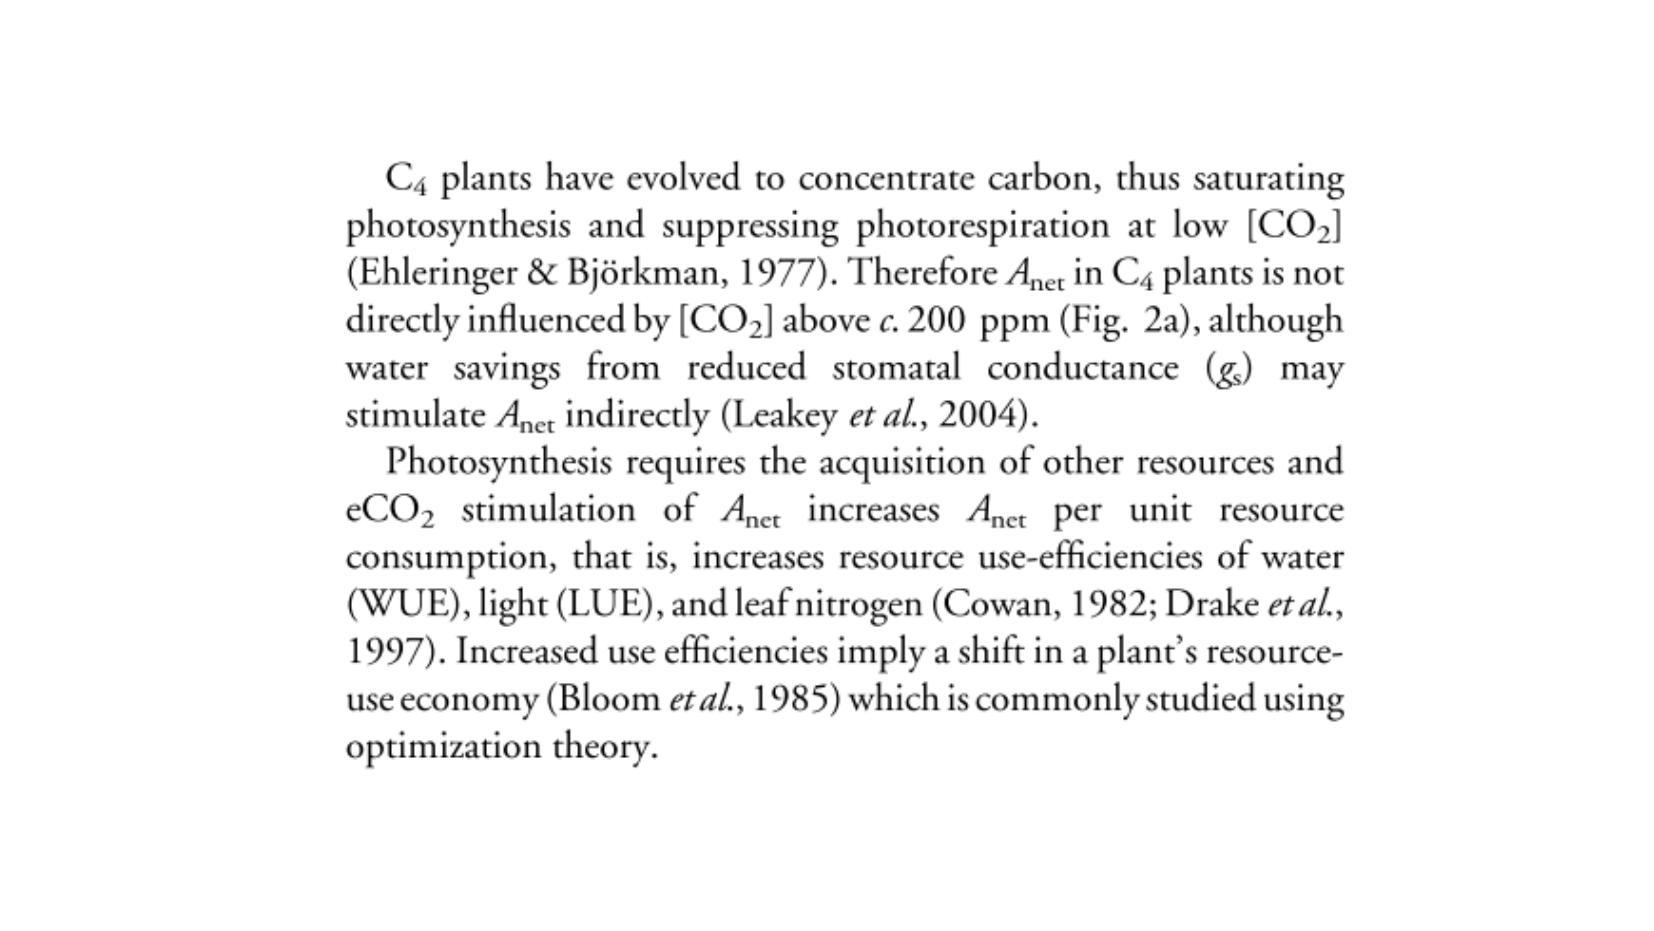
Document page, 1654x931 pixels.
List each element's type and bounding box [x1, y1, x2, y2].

picture [312, 158, 1354, 778]
